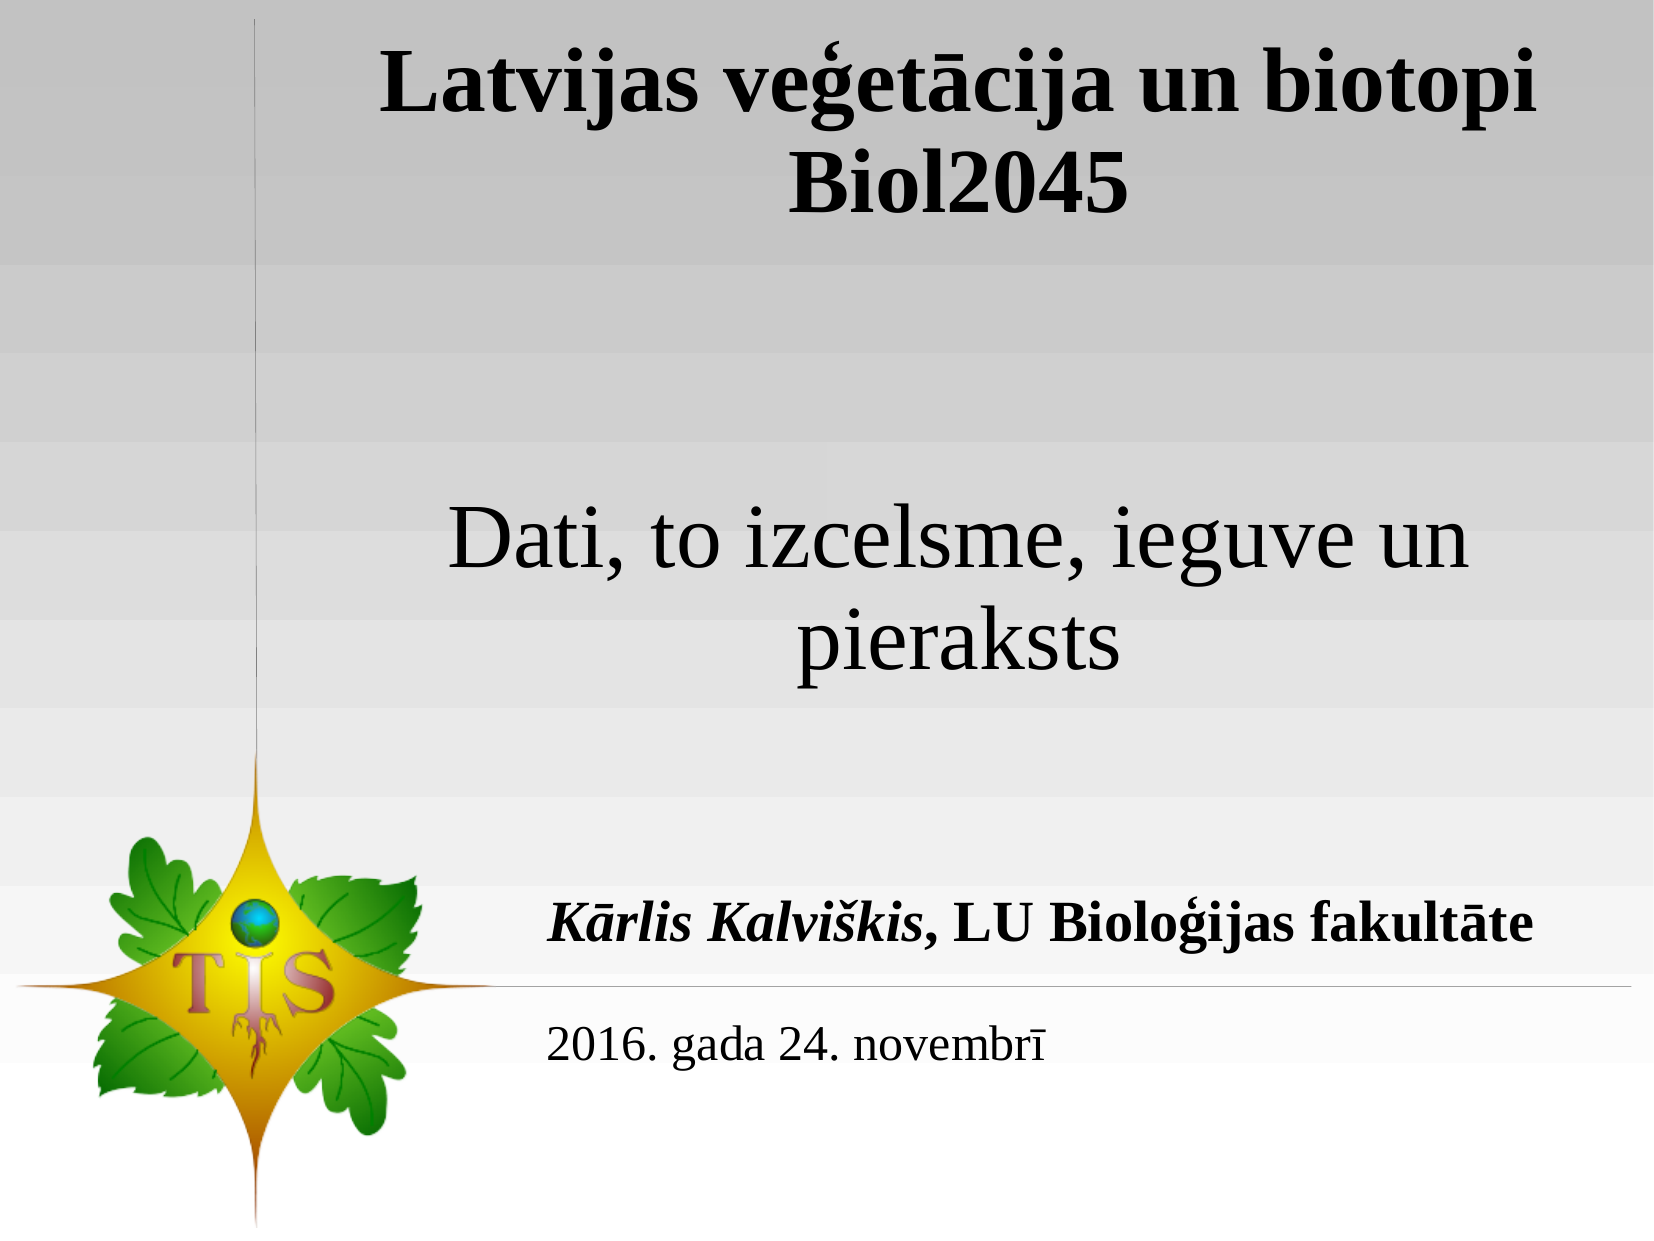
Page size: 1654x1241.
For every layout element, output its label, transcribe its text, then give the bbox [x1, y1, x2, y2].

list 2016. gada 24. novembrī [476, 1015, 1654, 1241]
title Dati, to izcelsme, ieguve un pieraksts [295, 314, 1625, 861]
picture [0, 0, 1654, 1241]
